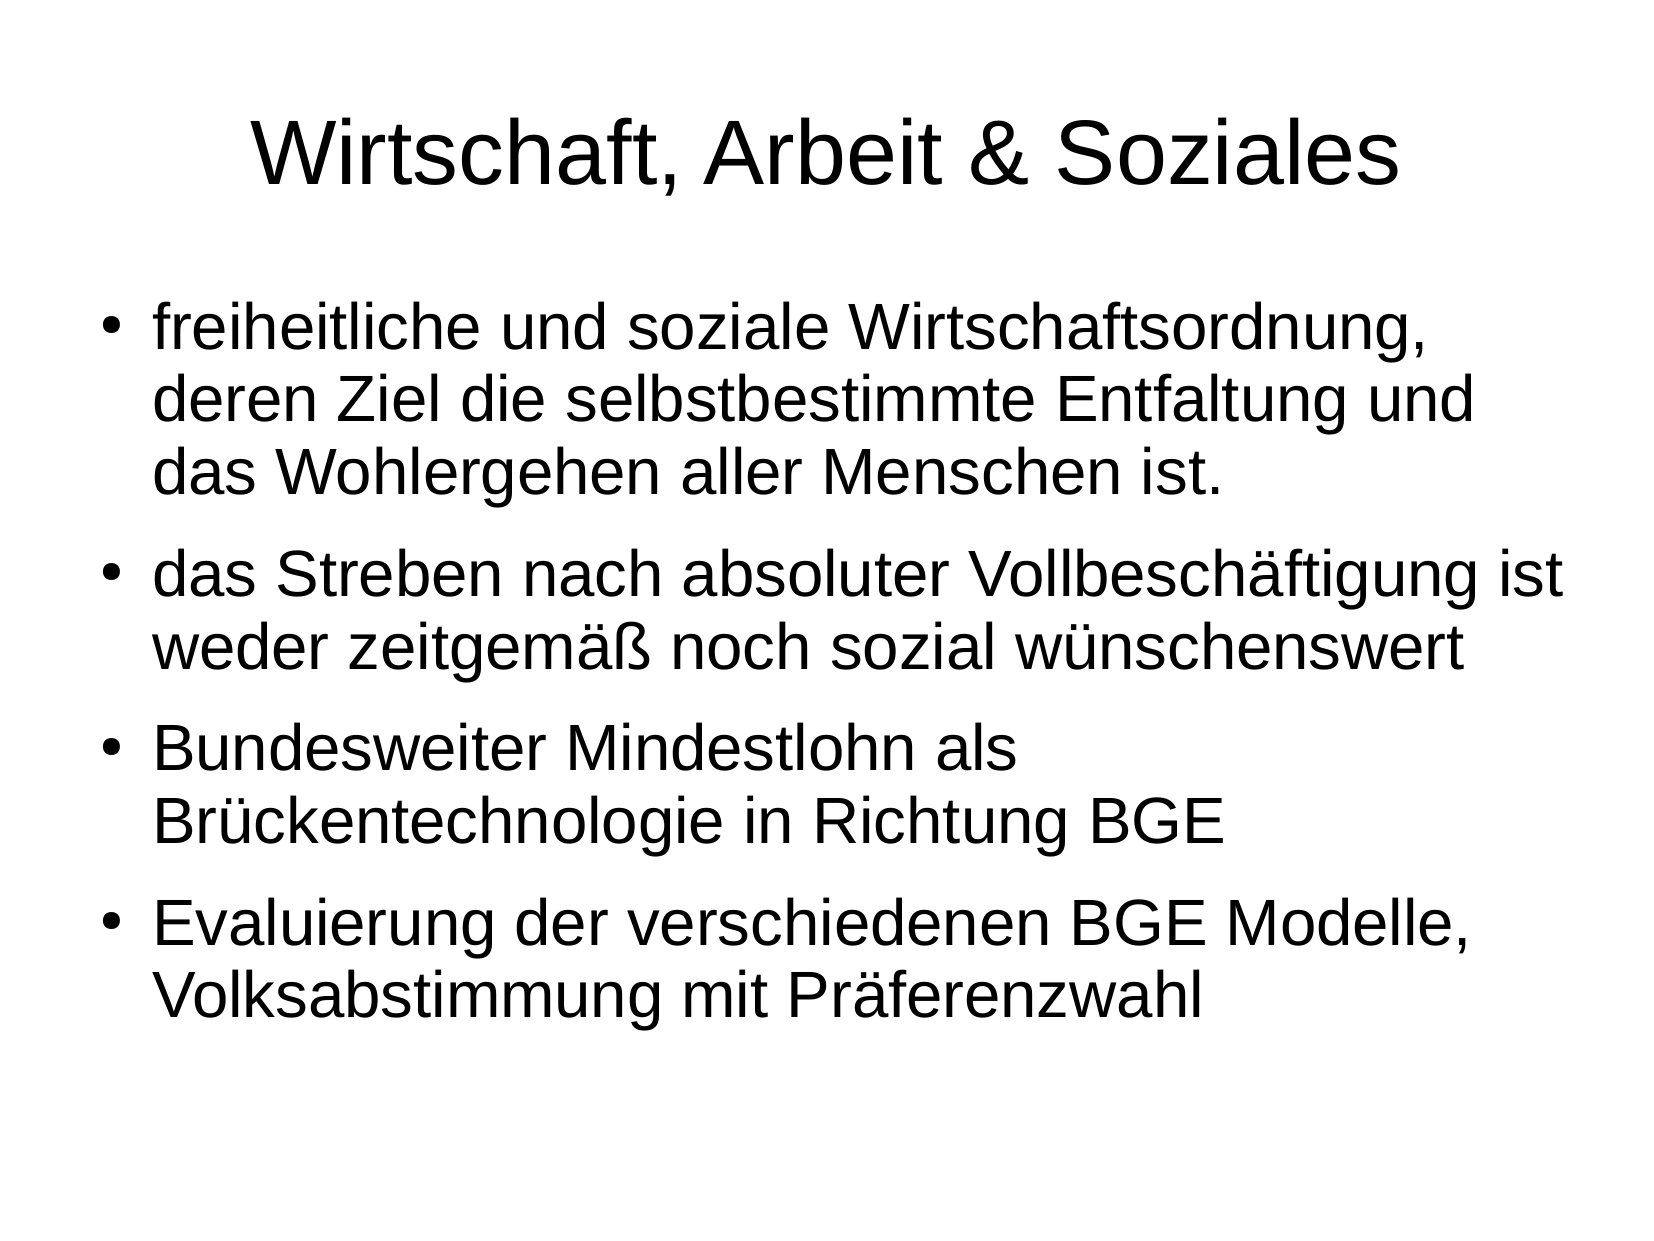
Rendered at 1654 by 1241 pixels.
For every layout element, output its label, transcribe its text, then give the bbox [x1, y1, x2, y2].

list freiheitliche und soziale Wirtschaftsordnung, deren Ziel die selbstbestimmte Entfaltung und das Wohlergehen aller Menschen ist. das Streben nach absoluter Vollbeschäftigung ist weder zeitgemäß noch sozial wünschenswert Bundesweiter Mindestlohn als Brückentechnologie in Richtung BGE Evaluierung der verschiedenen BGE Modelle, Volksabstimmung mit Präferenzwahl [82, 290, 1571, 1109]
title Wirtschaft, Arbeit & Soziales [82, 49, 1571, 257]
